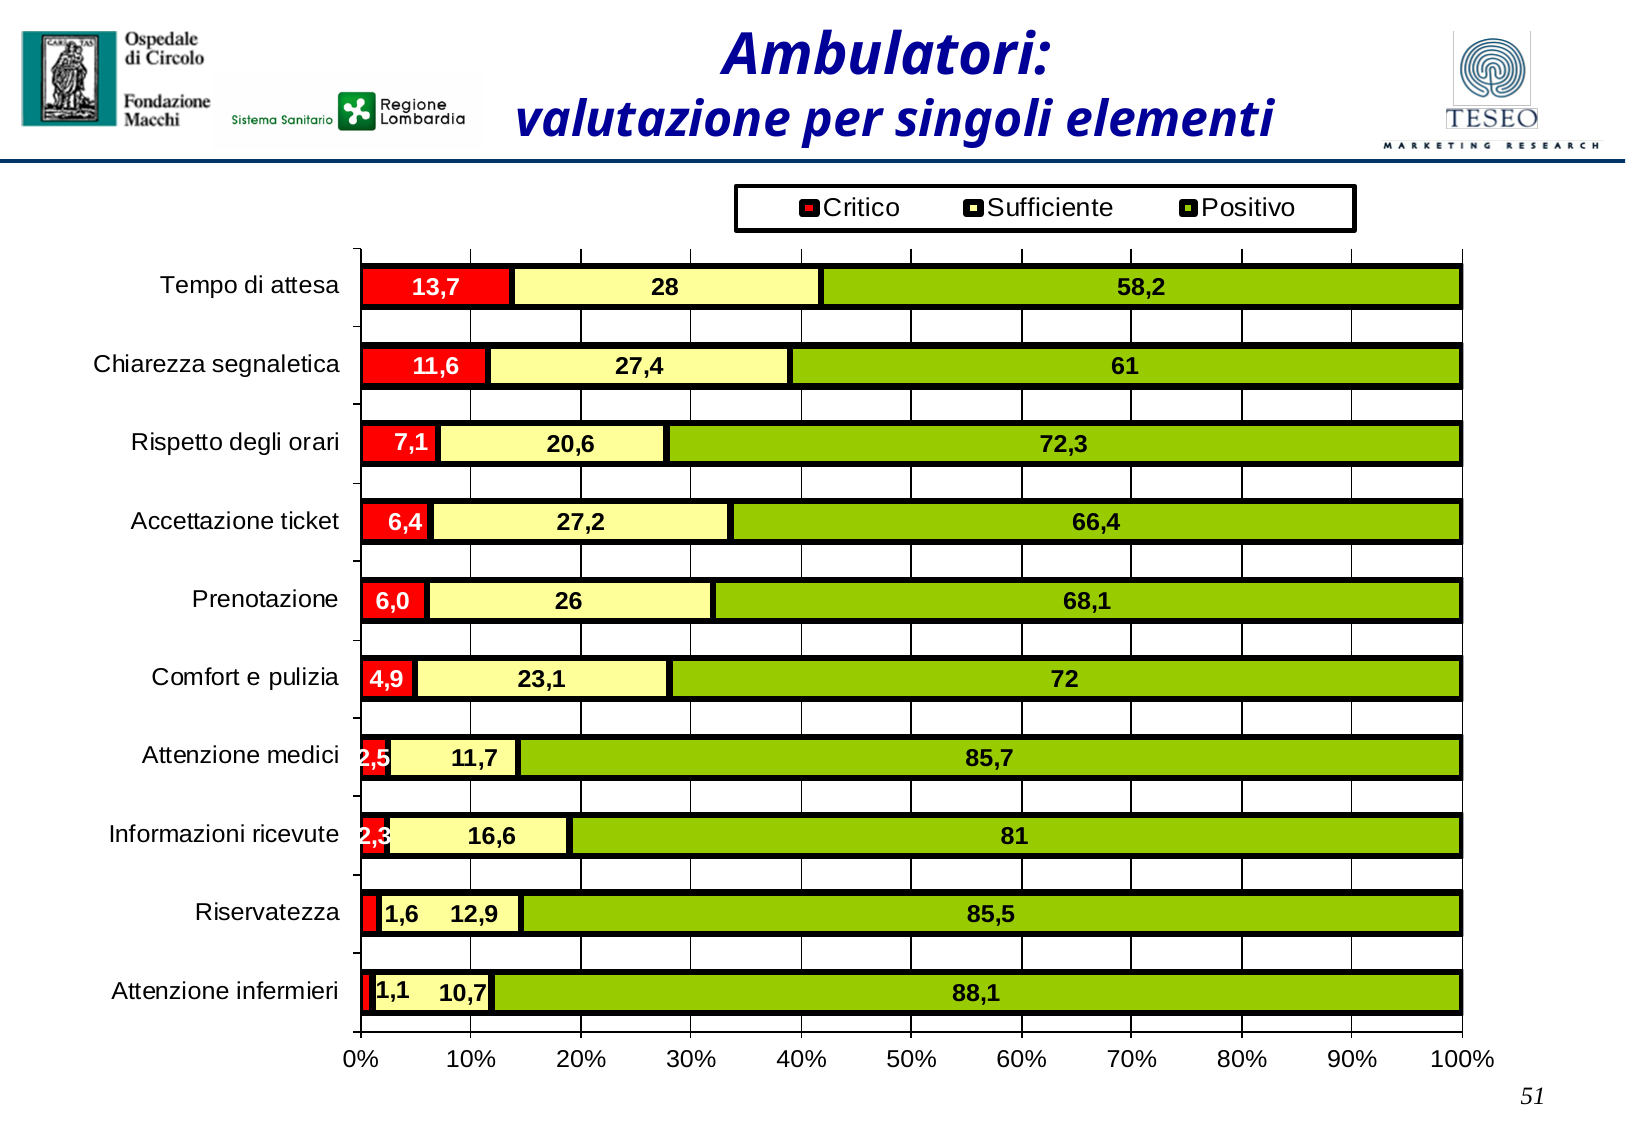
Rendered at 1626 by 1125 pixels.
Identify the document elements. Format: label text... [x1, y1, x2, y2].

picture [82, 173, 1543, 1106]
picture [1381, 31, 1604, 149]
picture [21, 31, 483, 149]
text_box Ambulatori: valutazione per singoli elementi [351, 18, 1439, 144]
